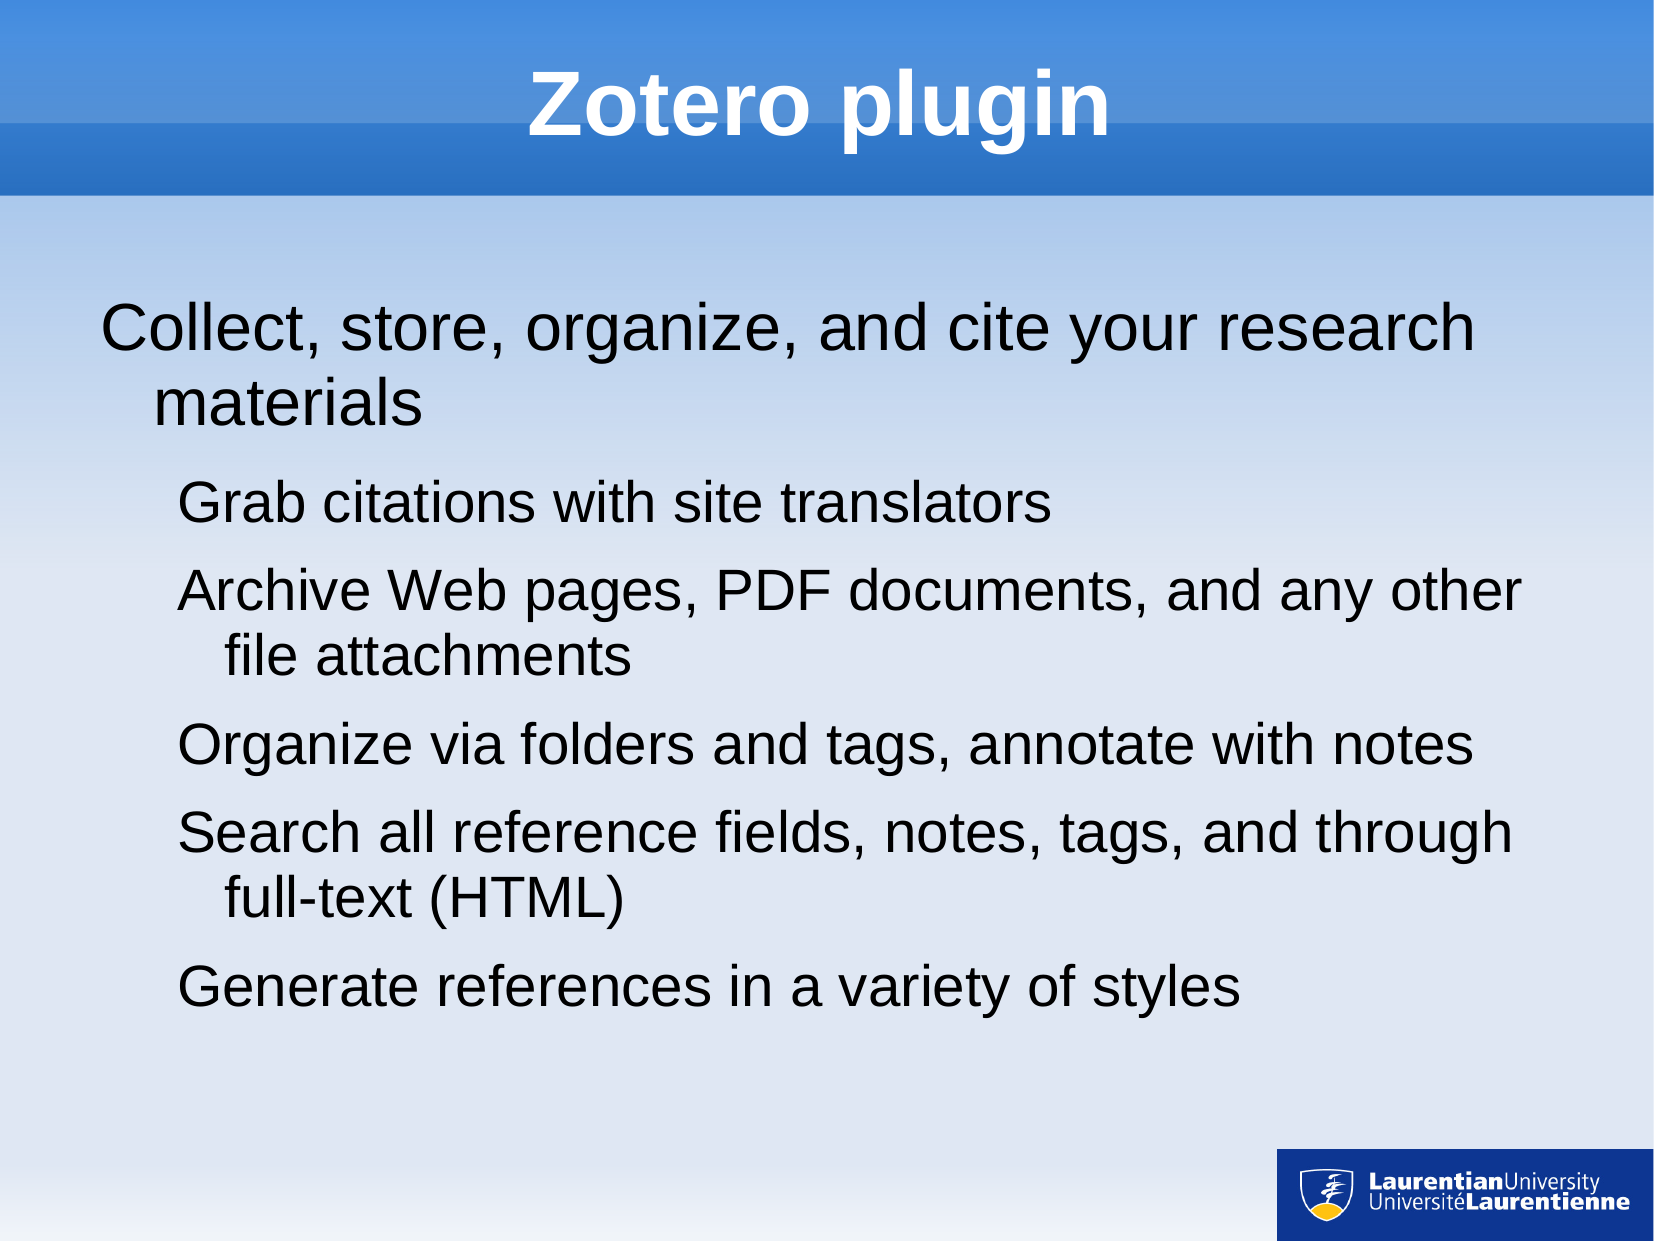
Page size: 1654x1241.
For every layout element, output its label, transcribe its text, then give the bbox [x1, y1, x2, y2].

picture [0, 0, 1654, 1241]
list Collect, store, organize, and cite your research materials Grab citations with site translators Archive Web pages, PDF documents, and any other file attachments Organize via folders and tags, annotate with notes Search all reference fields, notes, tags, and through full-text (HTML) Generate references in a variety of styles [82, 290, 1571, 1094]
title Zotero plugin [76, 0, 1565, 208]
